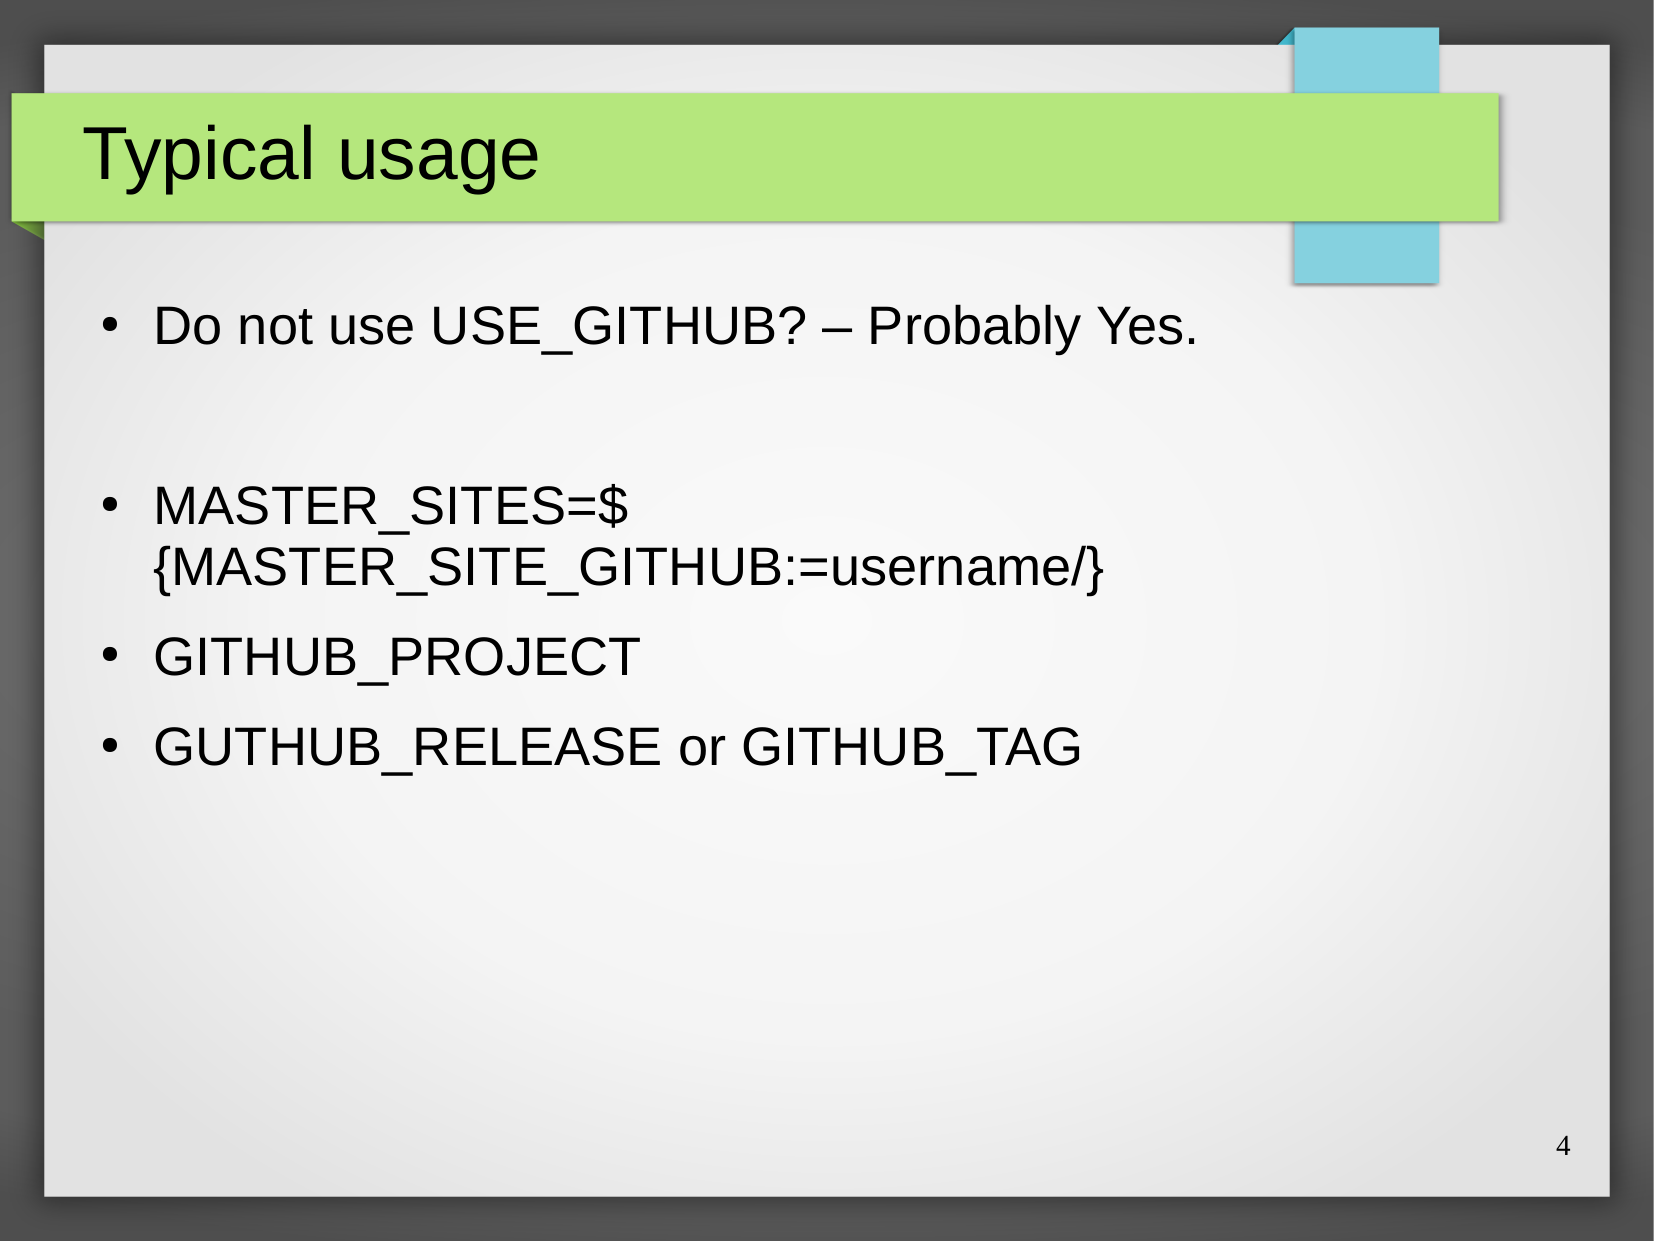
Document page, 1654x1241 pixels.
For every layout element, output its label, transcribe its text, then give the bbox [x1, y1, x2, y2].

picture [0, 0, 1654, 1241]
list Do not use USE_GITHUB? – Probably Yes. MASTER_SITES=${MASTER_SITE_GITHUB:=username/} GITHUB_PROJECT GUTHUB_RELEASE or GITHUB_TAG [82, 295, 1571, 1015]
title Typical usage [82, 94, 1264, 213]
